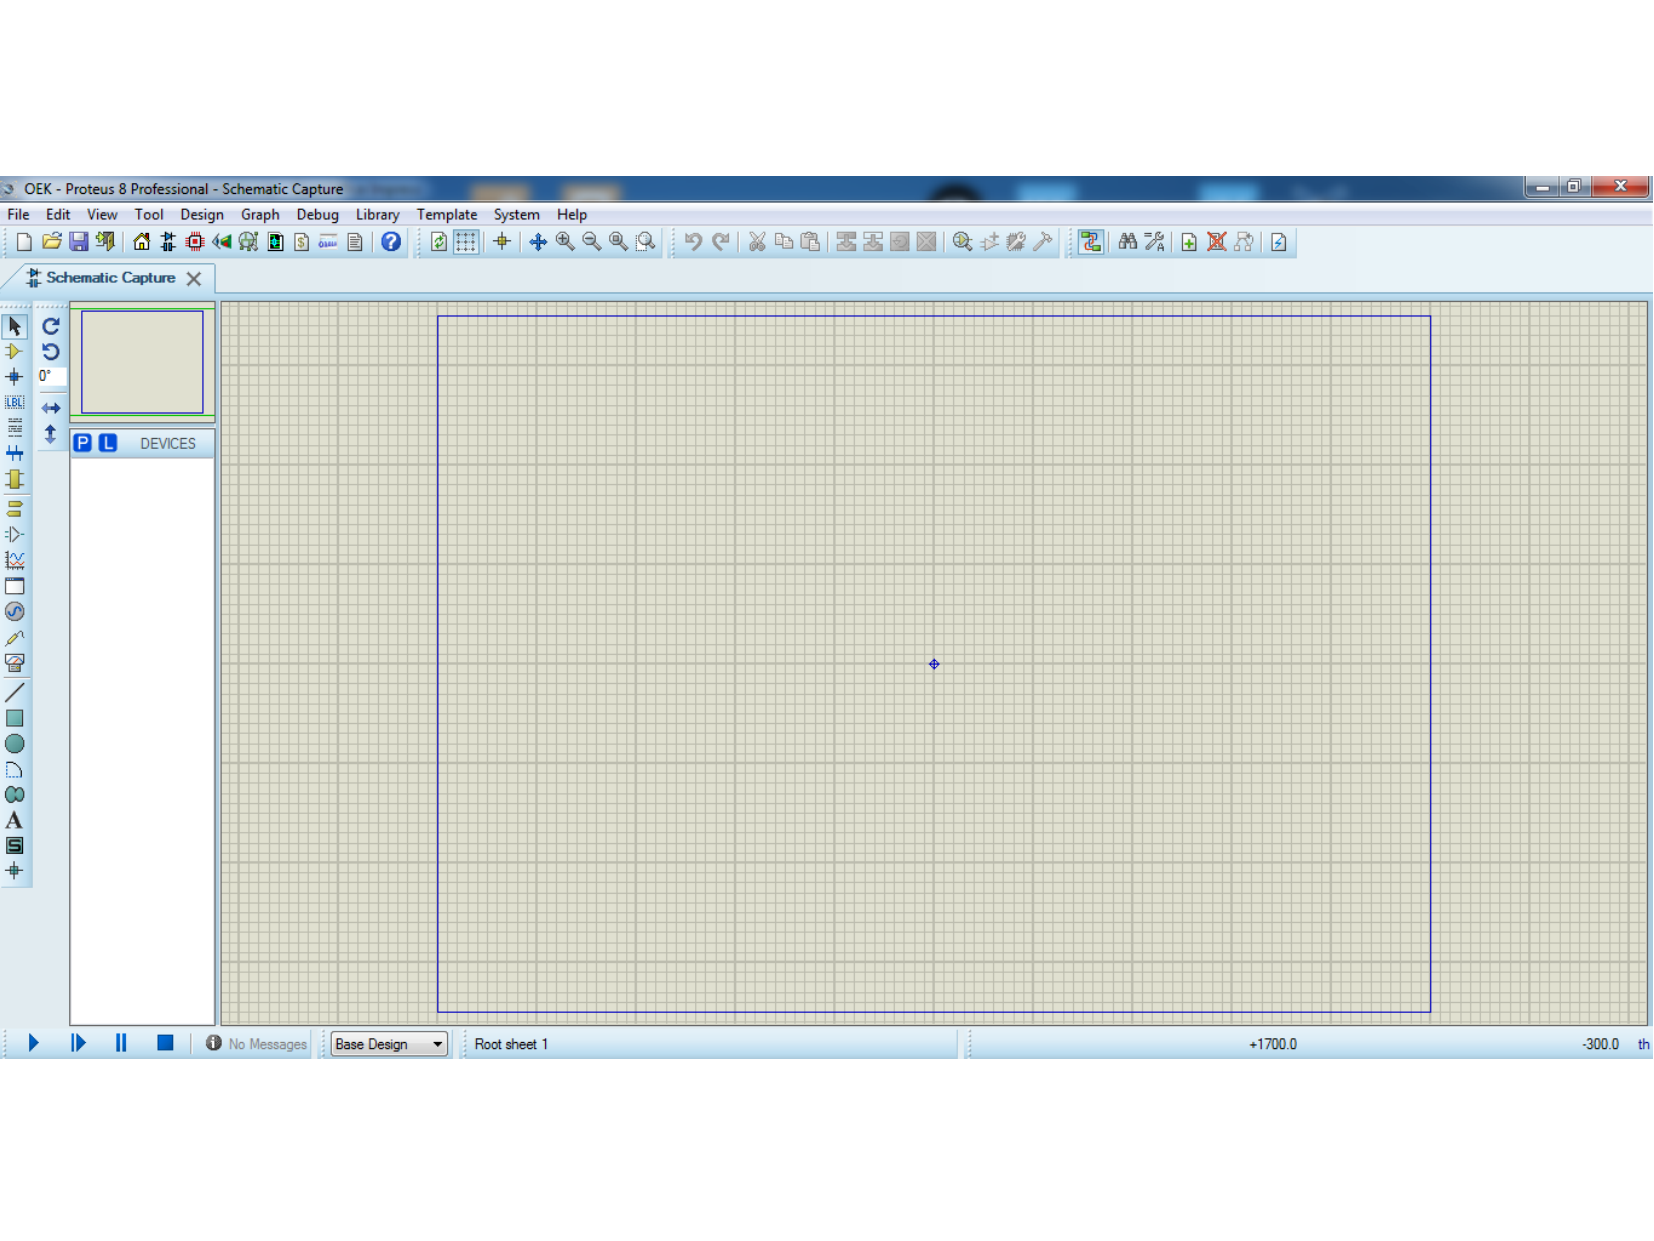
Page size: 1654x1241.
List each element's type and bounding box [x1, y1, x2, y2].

picture [0, 176, 1653, 1059]
